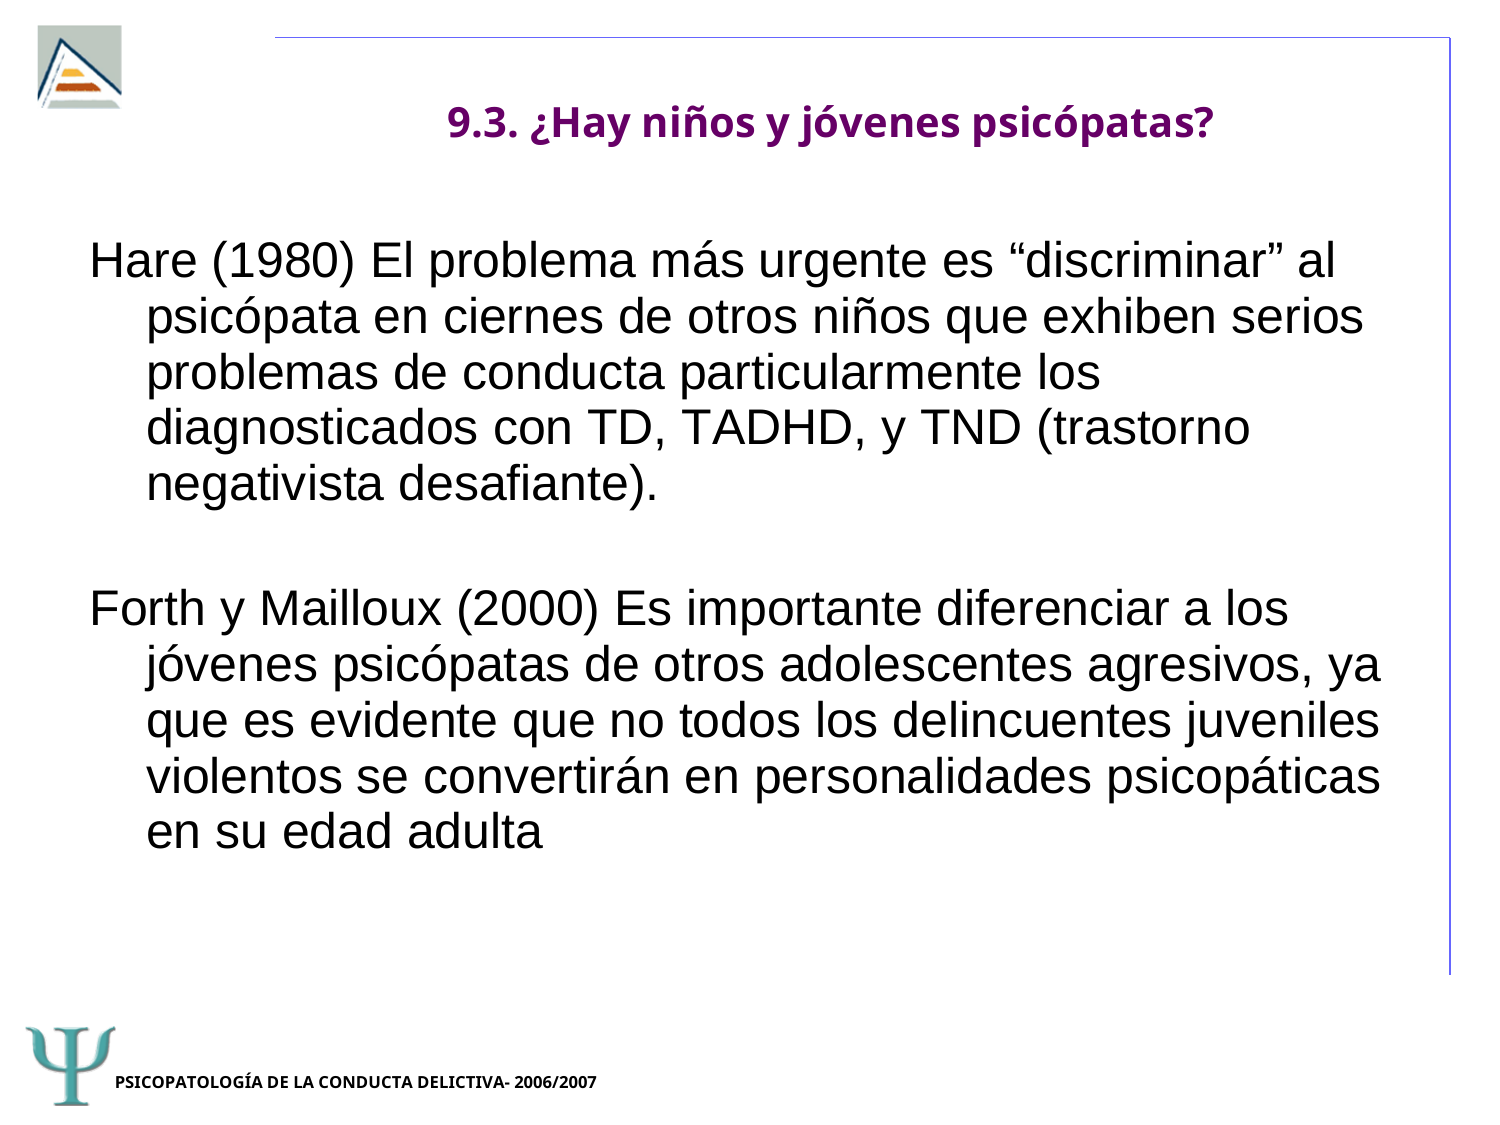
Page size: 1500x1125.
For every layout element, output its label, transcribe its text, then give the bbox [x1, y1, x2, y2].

picture [24, 1024, 75, 1106]
list Hare (1980) El problema más urgente es “discriminar” al psicópata en ciernes de otros niños que exhiben serios problemas de conducta particularmente los diagnosticados con TD, TADHD, y TND (trastorno negativista desafiante). Forth y Mailloux (2000) Es importante diferenciar a los jóvenes psicópatas de otros adolescentes agresivos, ya que es evidente que no todos los delincuentes juveniles violentos se convertirán en personalidades psicopáticas en su edad adulta [75, 224, 1426, 1125]
title 9.3. ¿Hay niños y jóvenes psicópatas? [262, 74, 1401, 168]
picture [37, 24, 122, 109]
